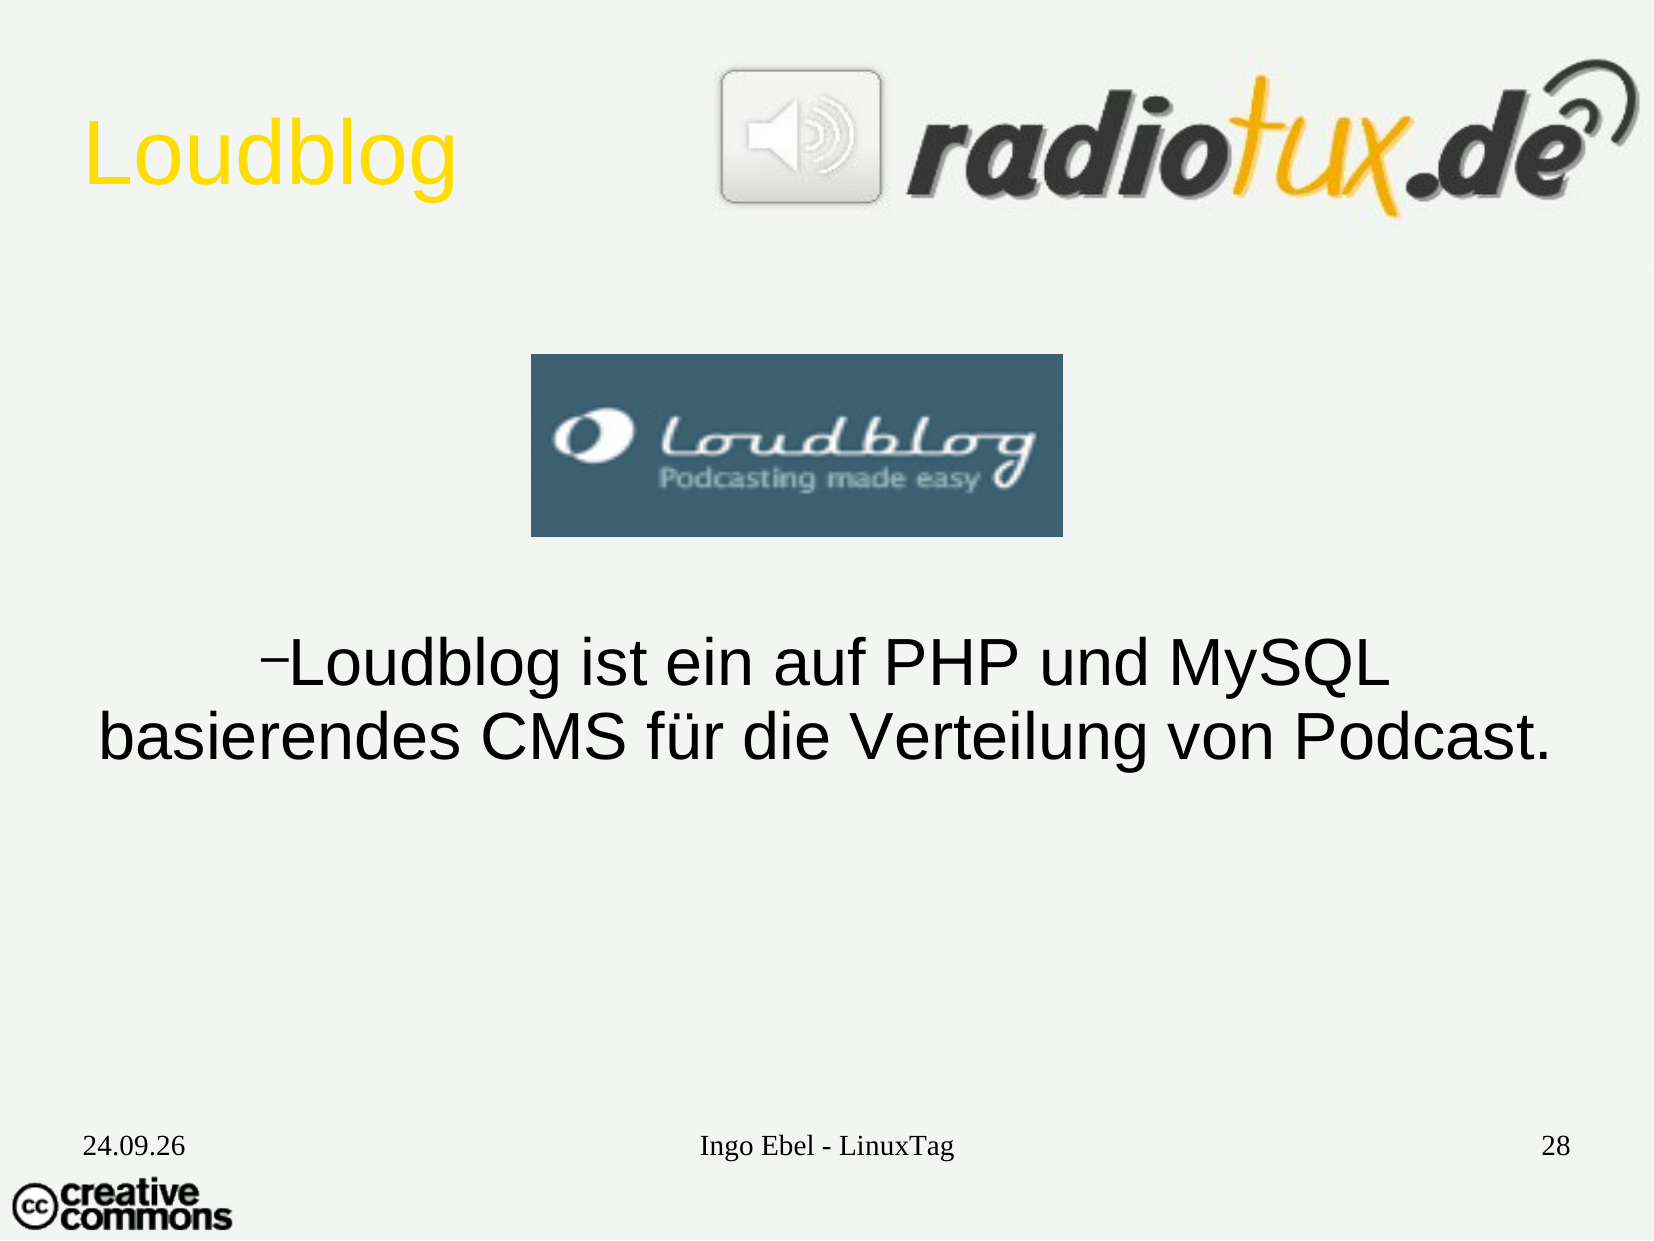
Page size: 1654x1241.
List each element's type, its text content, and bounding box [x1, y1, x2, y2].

picture [649, 0, 1654, 266]
subtitle Loudblog ist ein auf PHP und MySQL basierendes CMS für die Verteilung von Podcast. [82, 290, 1571, 1109]
picture [531, 354, 1063, 537]
title Loudblog [82, 49, 1571, 257]
picture [0, 1121, 236, 1240]
